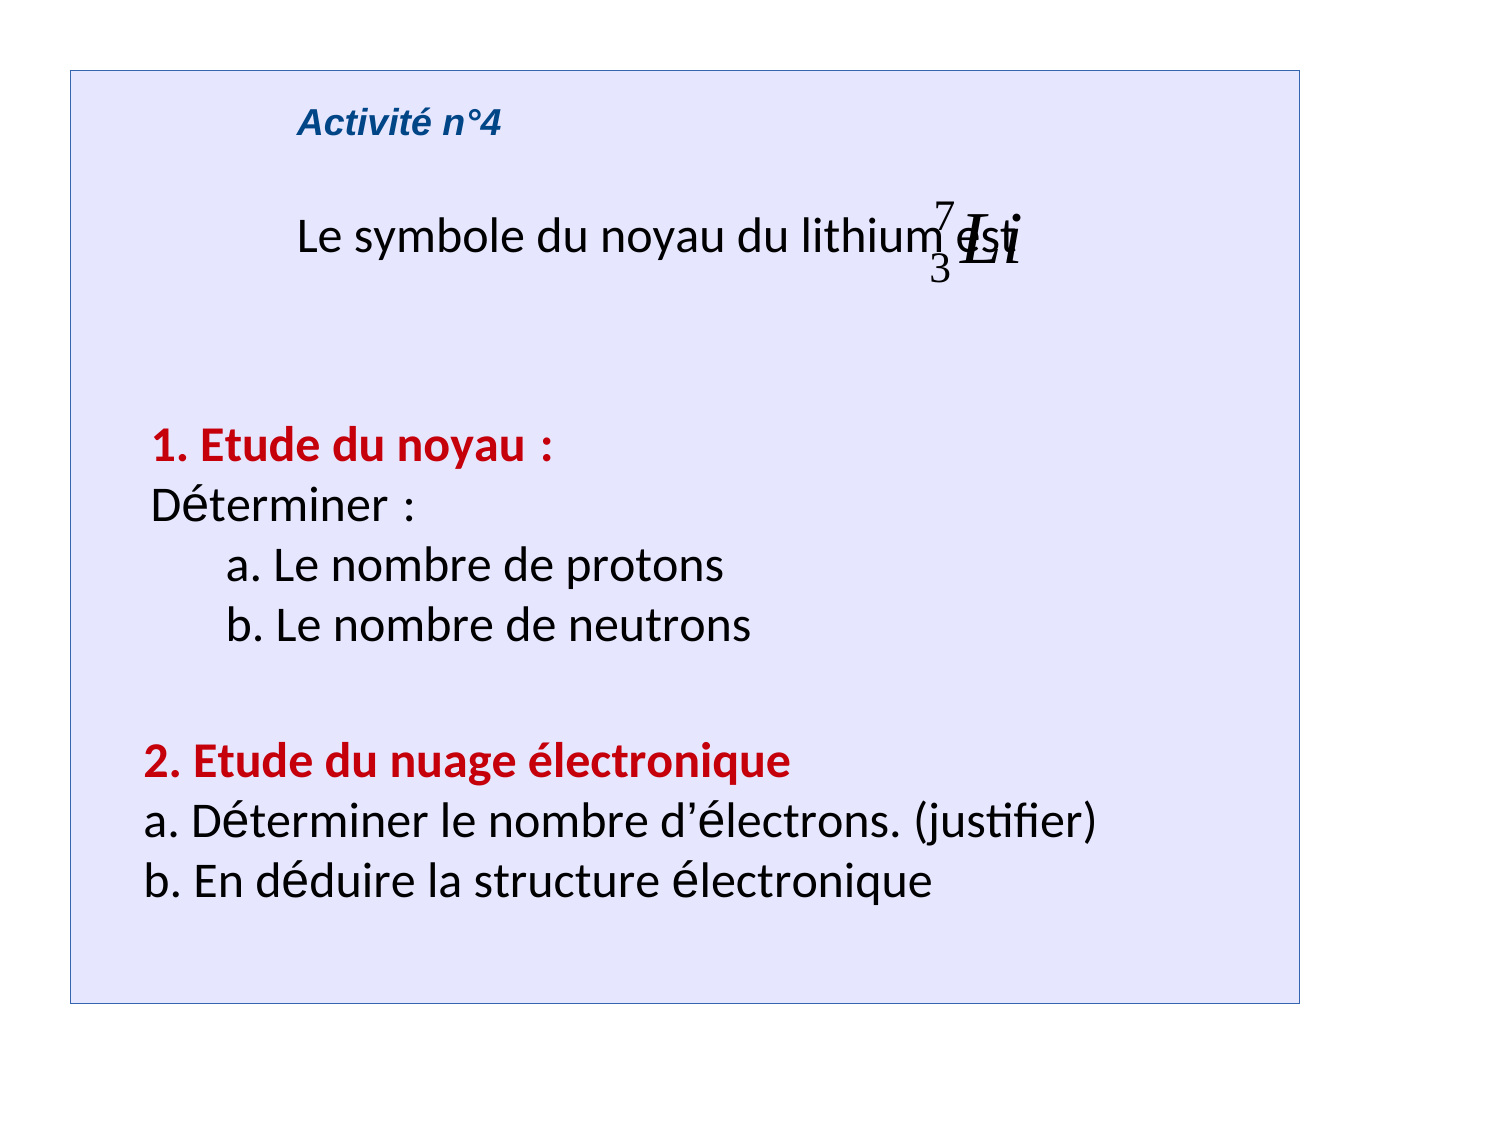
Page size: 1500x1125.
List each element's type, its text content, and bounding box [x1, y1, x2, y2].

text_box Activité n°4 Le symbole du noyau du lithium est [282, 90, 1044, 270]
text_box 2. Etude du nuage électronique a. Déterminer le nombre d’électrons. (justifier) b. En déduire la structure électronique [128, 720, 1264, 916]
chart [918, 182, 1037, 301]
text_box [70, 70, 1300, 1004]
text_box 1. Etude du noyau : Déterminer : a. Le nombre de protons b. Le nombre de neutrons [135, 404, 1193, 659]
